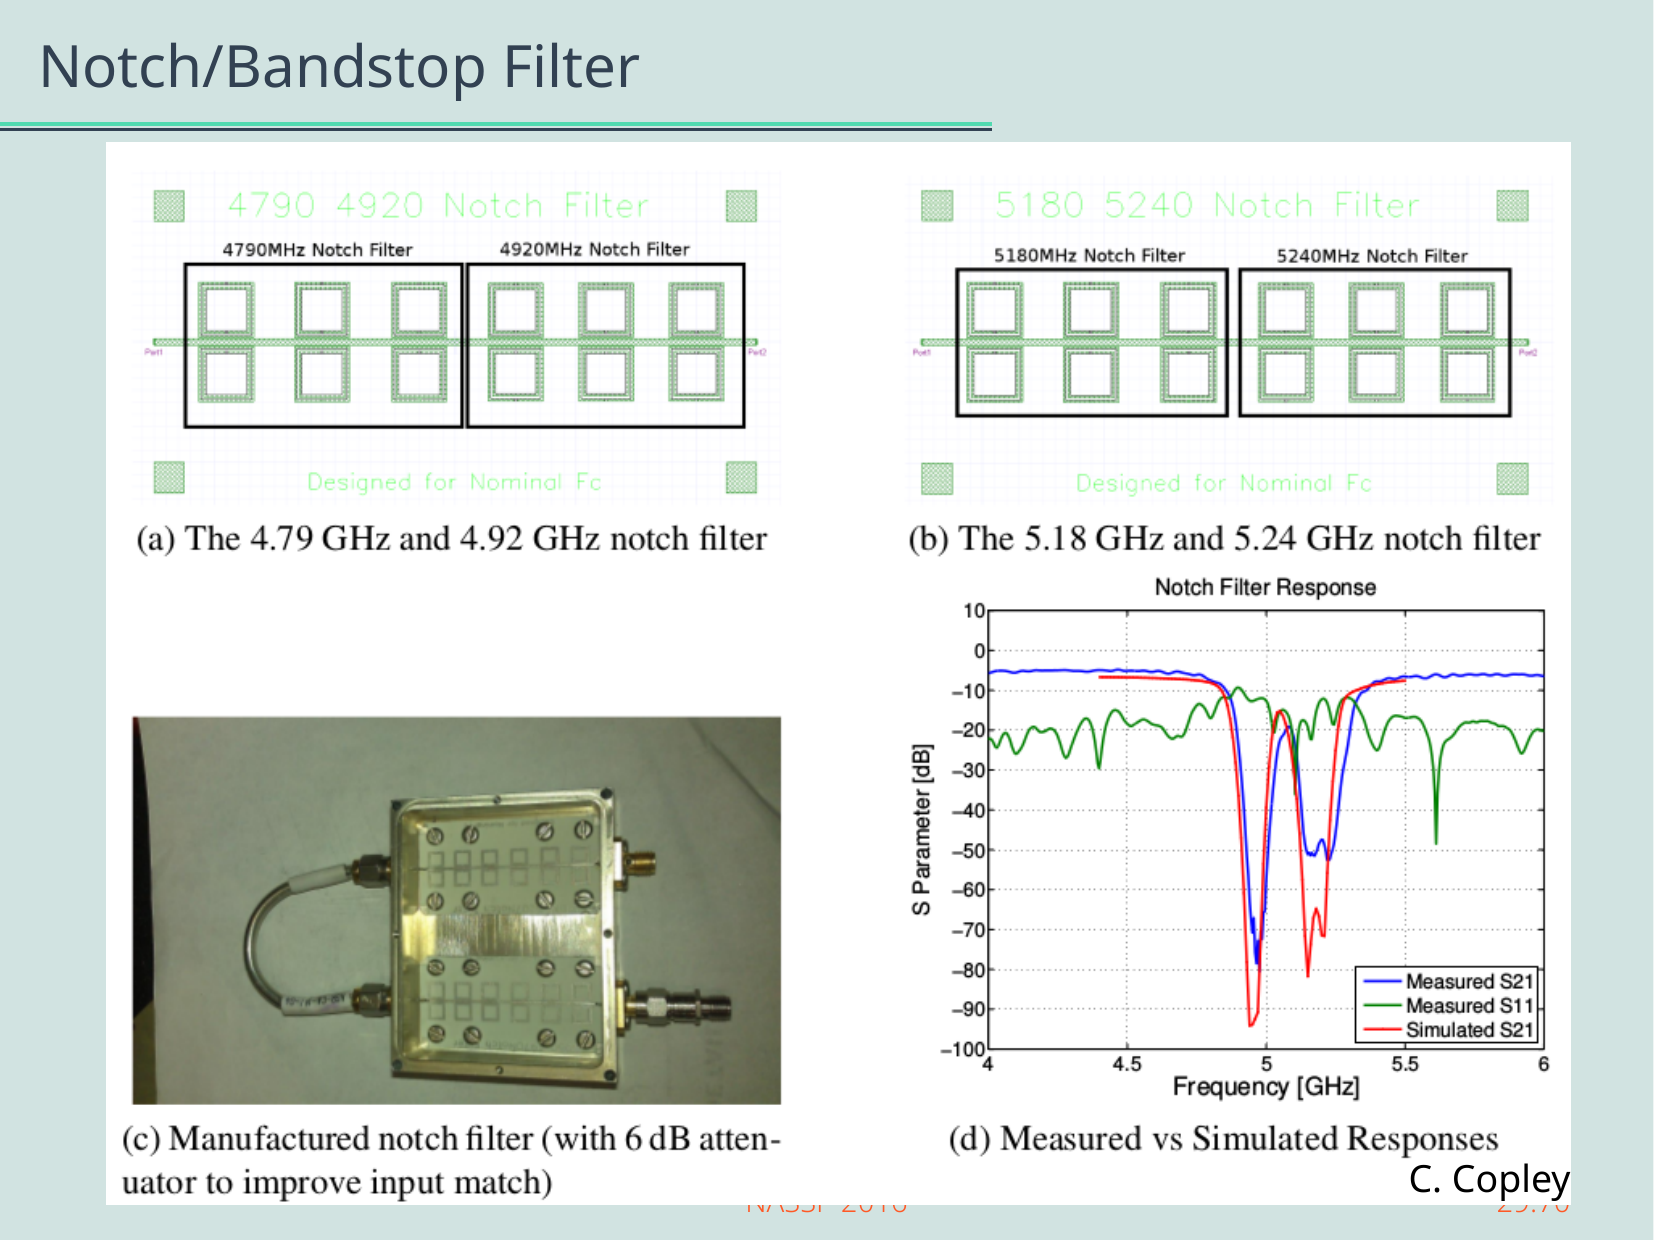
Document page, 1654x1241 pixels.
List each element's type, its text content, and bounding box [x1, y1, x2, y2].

text_box C. Copley [1393, 1145, 1578, 1206]
text_box Notch/Bandstop Filter [23, 17, 1312, 103]
picture [106, 142, 1571, 1205]
